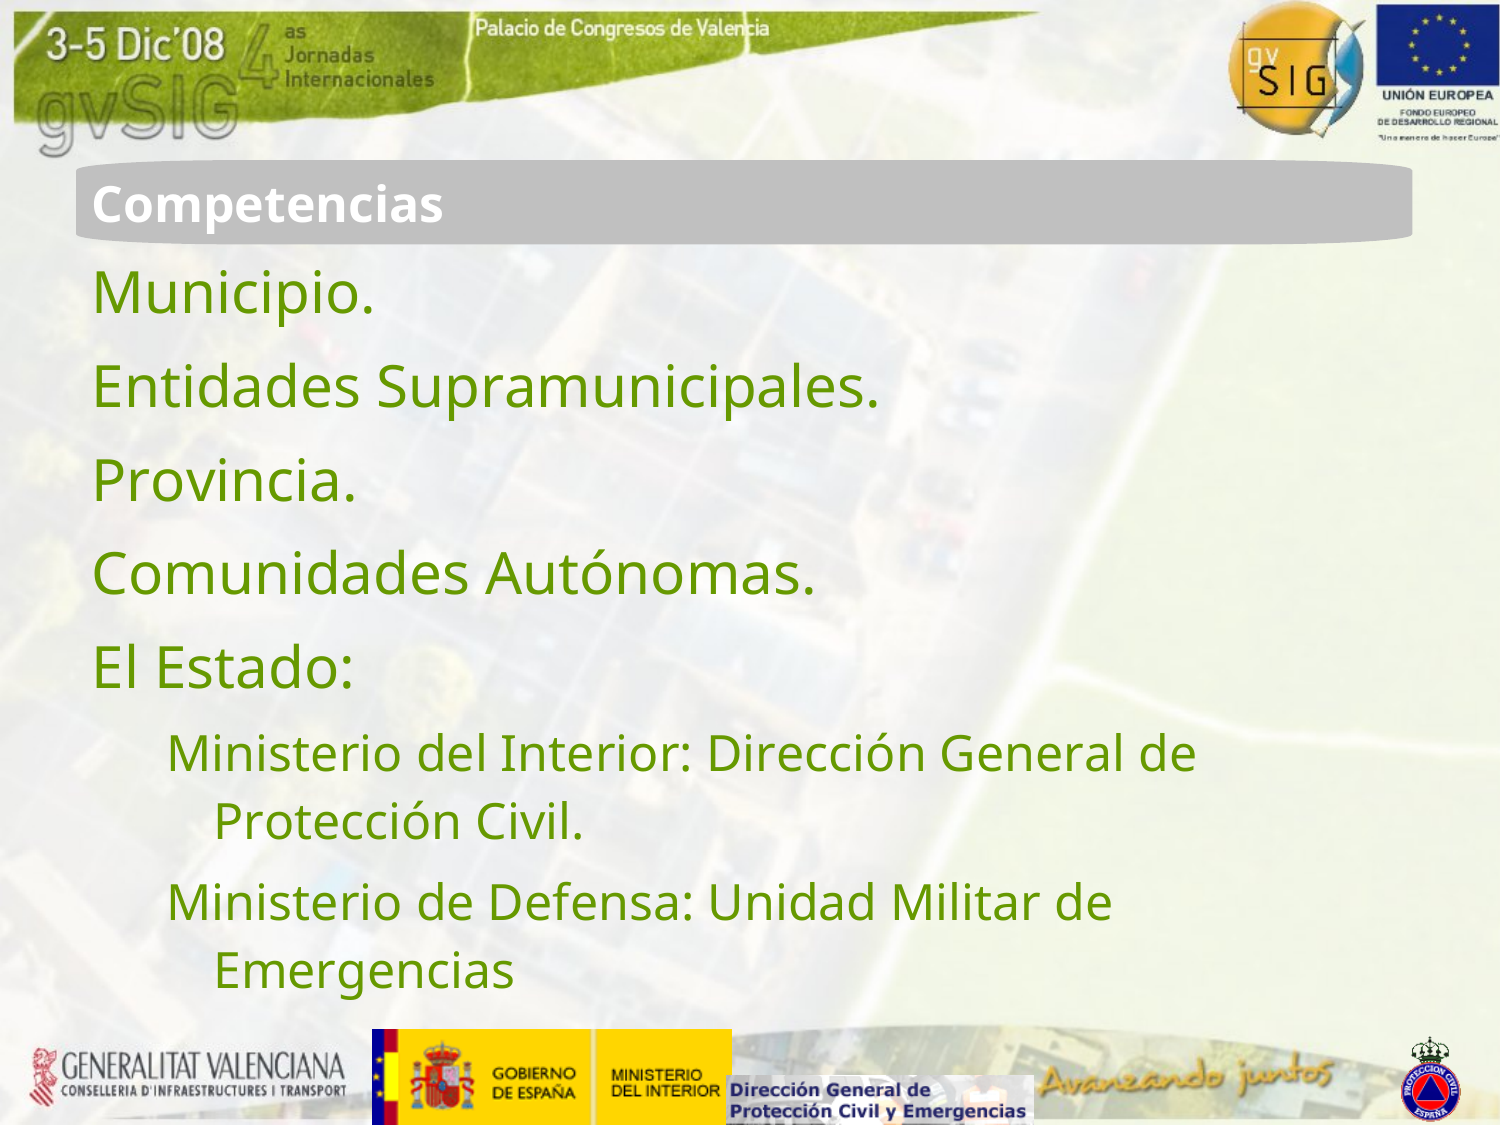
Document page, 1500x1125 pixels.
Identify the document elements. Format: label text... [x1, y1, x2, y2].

picture [0, 0, 1500, 1125]
text_box [1400, 166, 1412, 238]
text_box Competencias [76, 160, 1400, 245]
list Municipio. Entidades Supramunicipales. Provincia. Comunidades Autónomas. El Estado: Ministerio del Interior: Dirección General de Protección Civil. Ministerio de Defensa: Unidad Militar de Emergencias [76, 243, 1427, 986]
